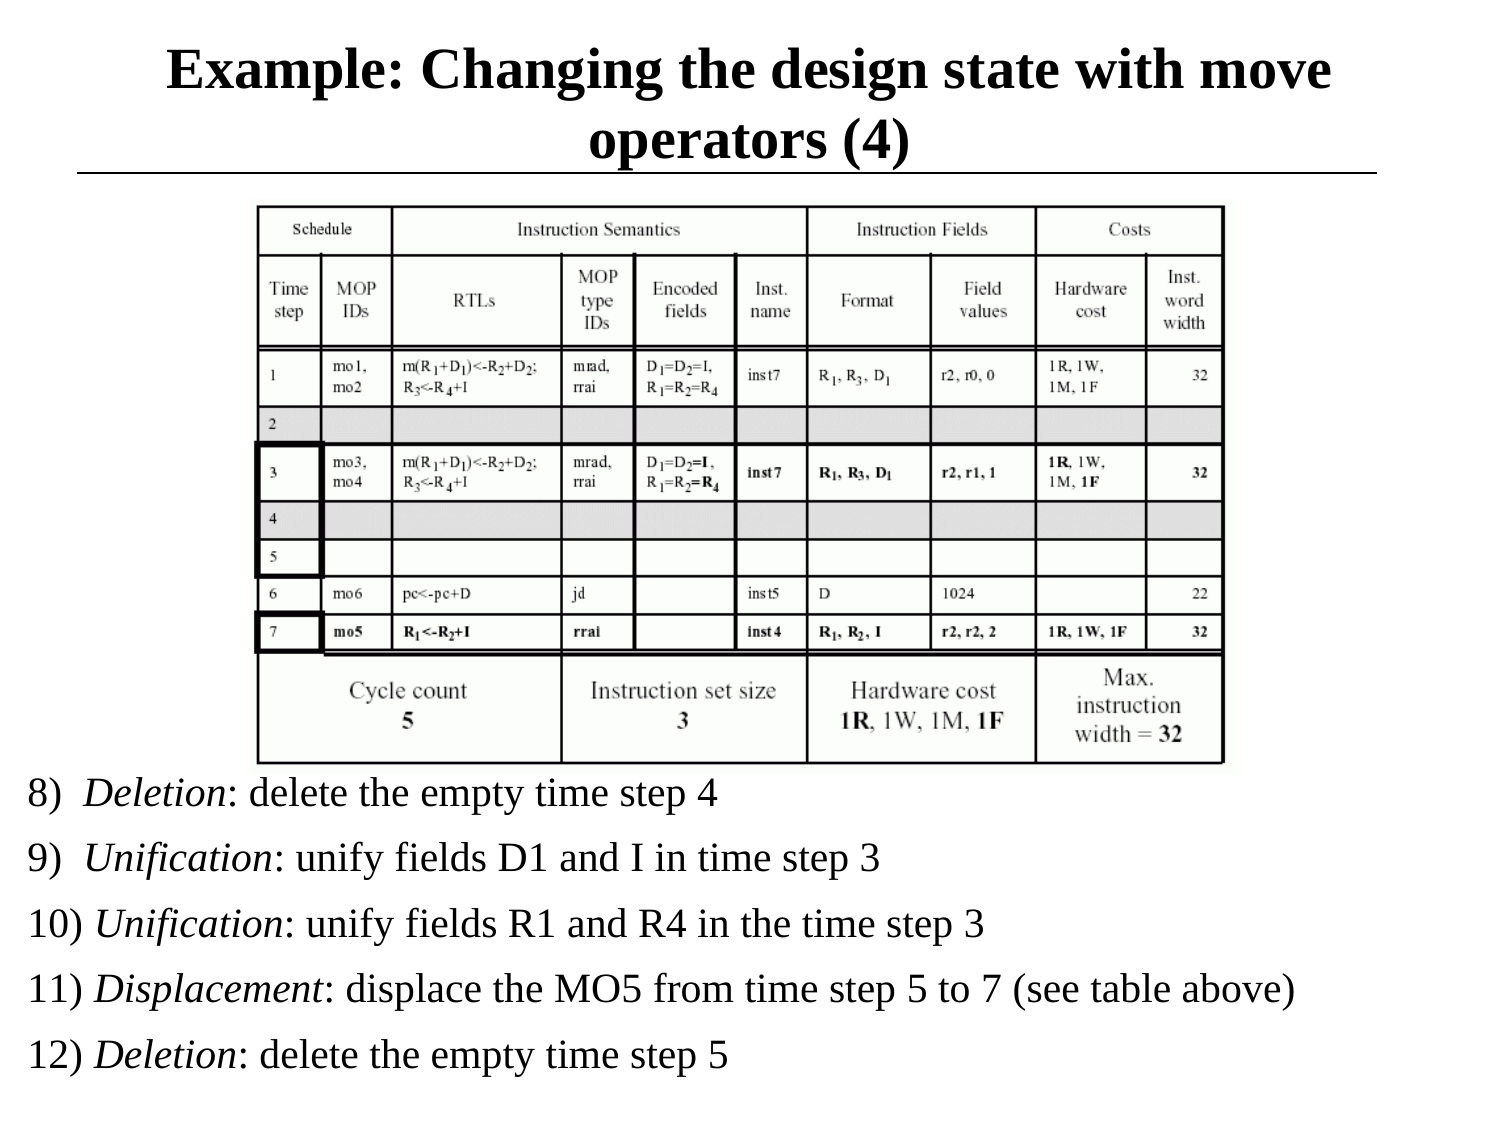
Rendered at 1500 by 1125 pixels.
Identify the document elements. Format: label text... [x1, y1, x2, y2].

picture [249, 199, 1237, 775]
title Example: Changing the design state with move operators (4) [112, 22, 1388, 178]
text_box 8) Deletion: delete the empty time step 4 9) Unification: unify fields D1 and I in time step 3 10) Unification: unify fields R1 and R4 in the time step 3 11) Displacement: displace the MO5 from time step 5 to 7 (see table above) 12) Deletion: delete the empty time step 5 [12, 762, 1401, 1079]
